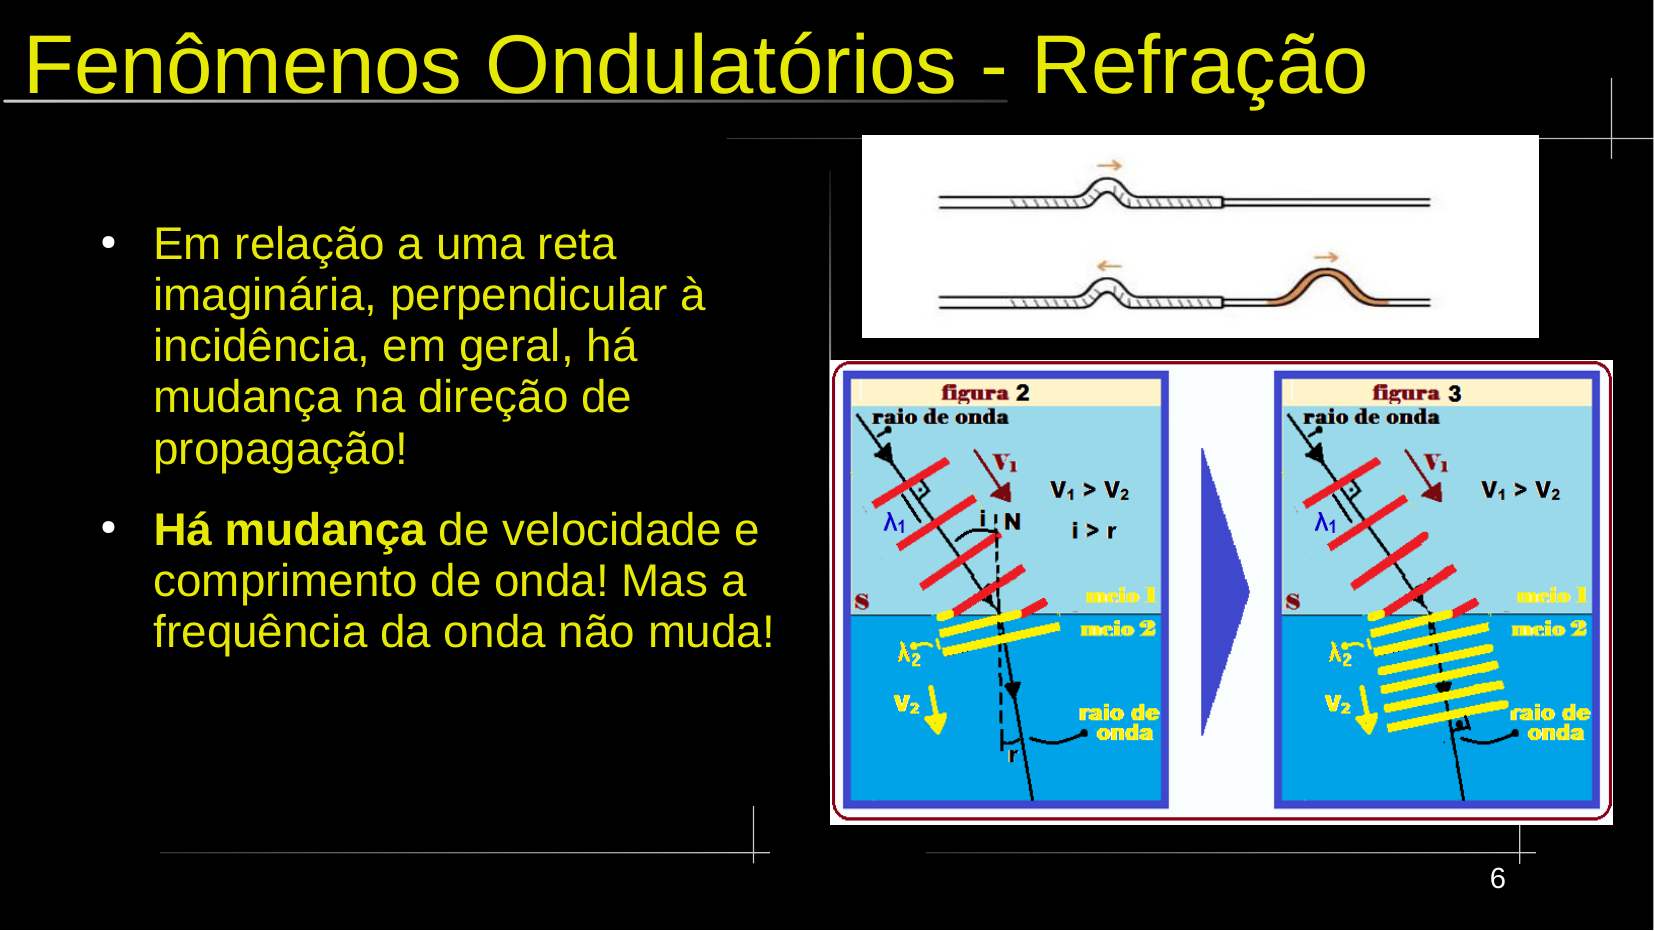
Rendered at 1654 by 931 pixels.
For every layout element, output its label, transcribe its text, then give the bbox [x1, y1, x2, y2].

picture [862, 135, 1539, 338]
list Em relação a uma reta imaginária, perpendicular à incidência, em geral, há mudança na direção de propagação! Há mudança de velocidade e comprimento de onda! Mas a frequência da onda não muda! [82, 217, 809, 758]
picture [830, 360, 1613, 826]
title Fenômenos Ondulatórios - Refração [23, 11, 1589, 119]
